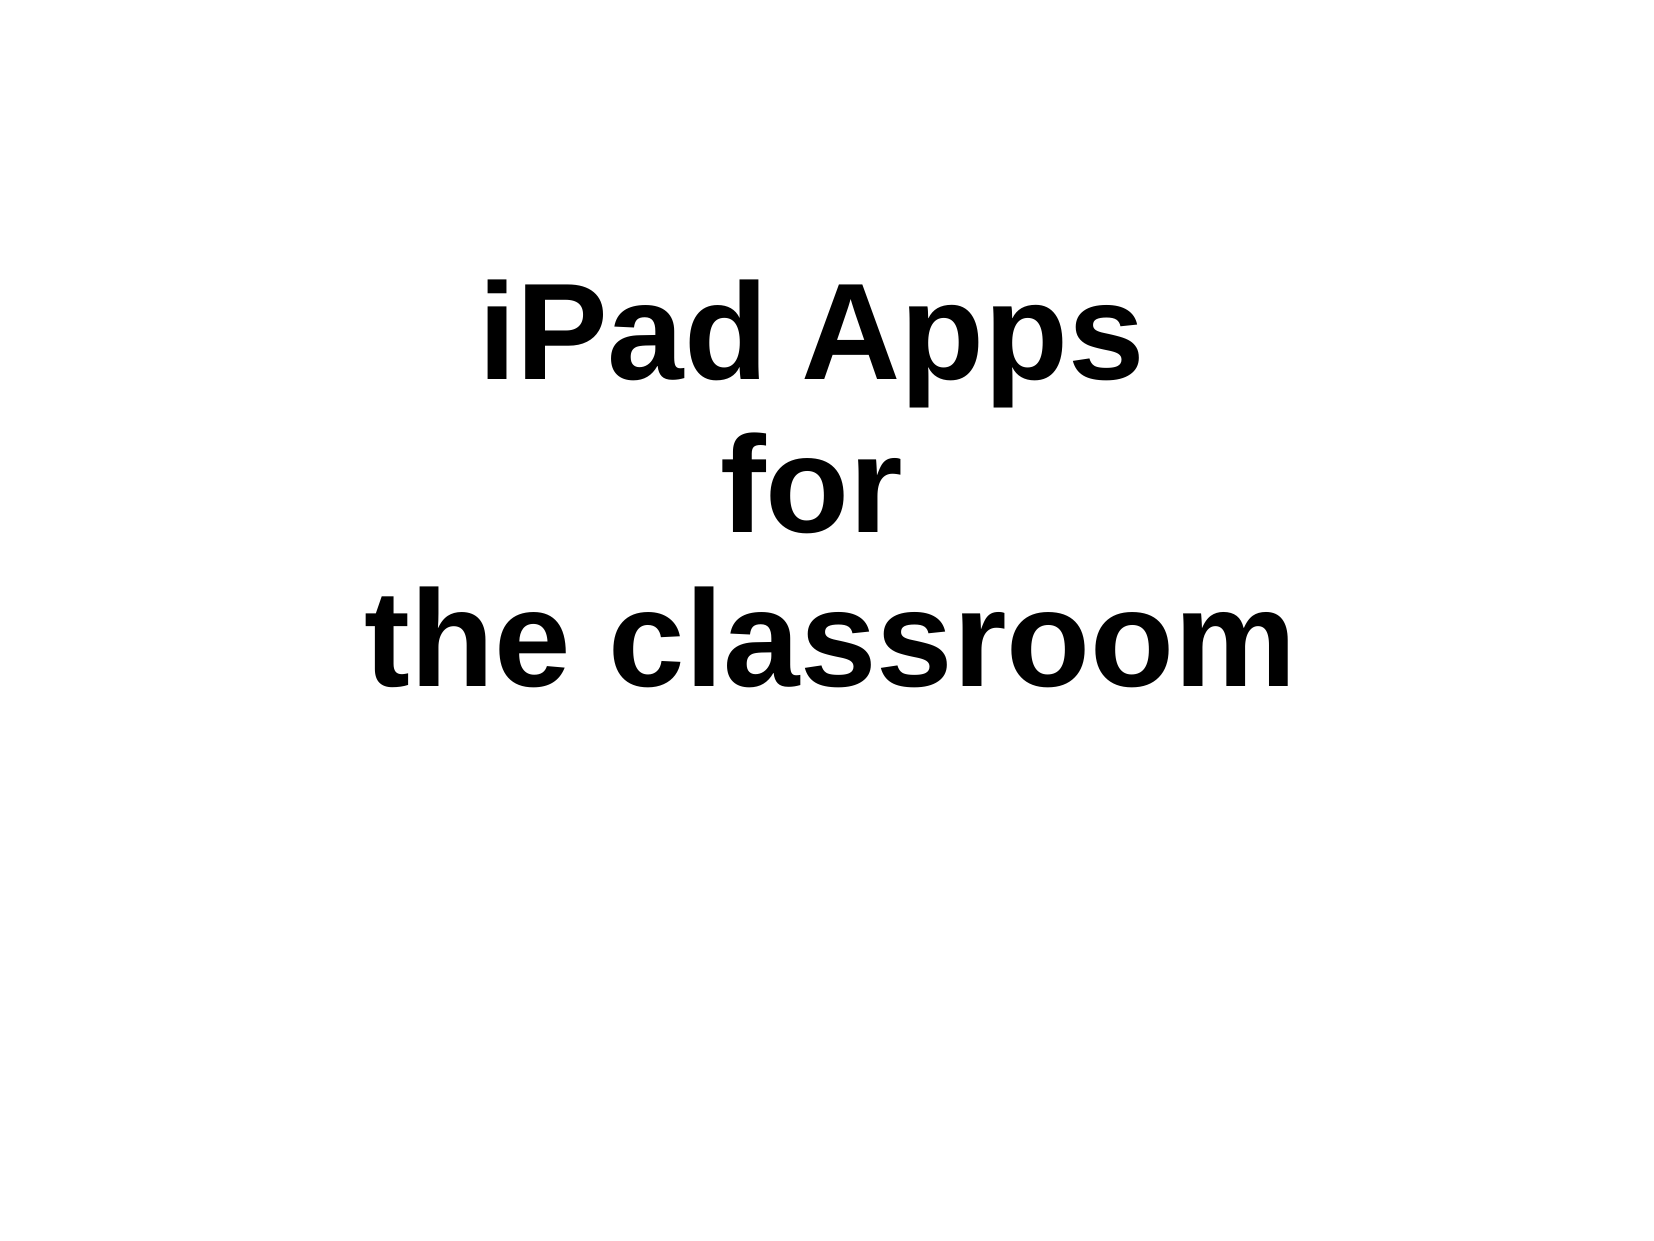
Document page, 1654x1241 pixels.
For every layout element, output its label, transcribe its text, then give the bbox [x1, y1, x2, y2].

title iPad Apps for the classroom [86, 210, 1576, 761]
